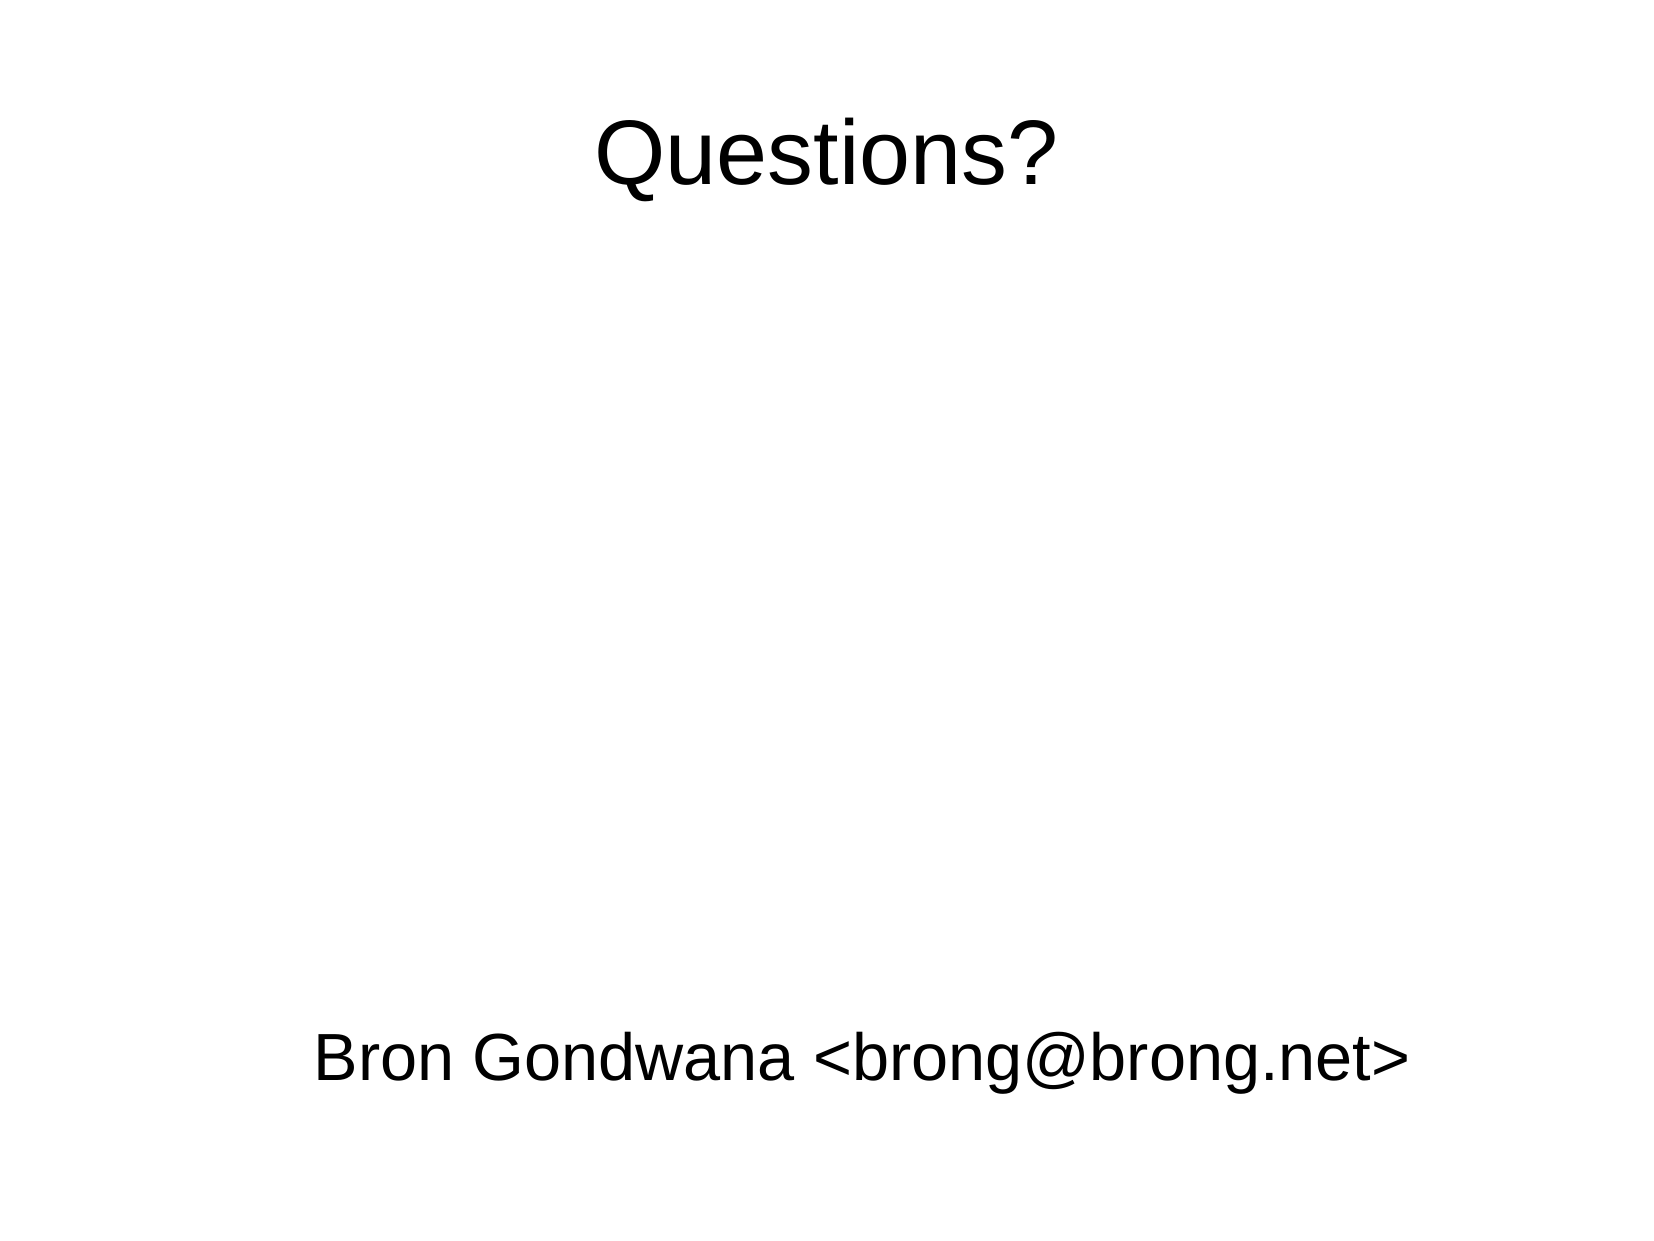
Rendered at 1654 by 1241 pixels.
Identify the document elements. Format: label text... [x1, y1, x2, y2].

title Questions? [82, 49, 1571, 257]
list Bron Gondwana <brong@brong.net> [82, 290, 1571, 1109]
